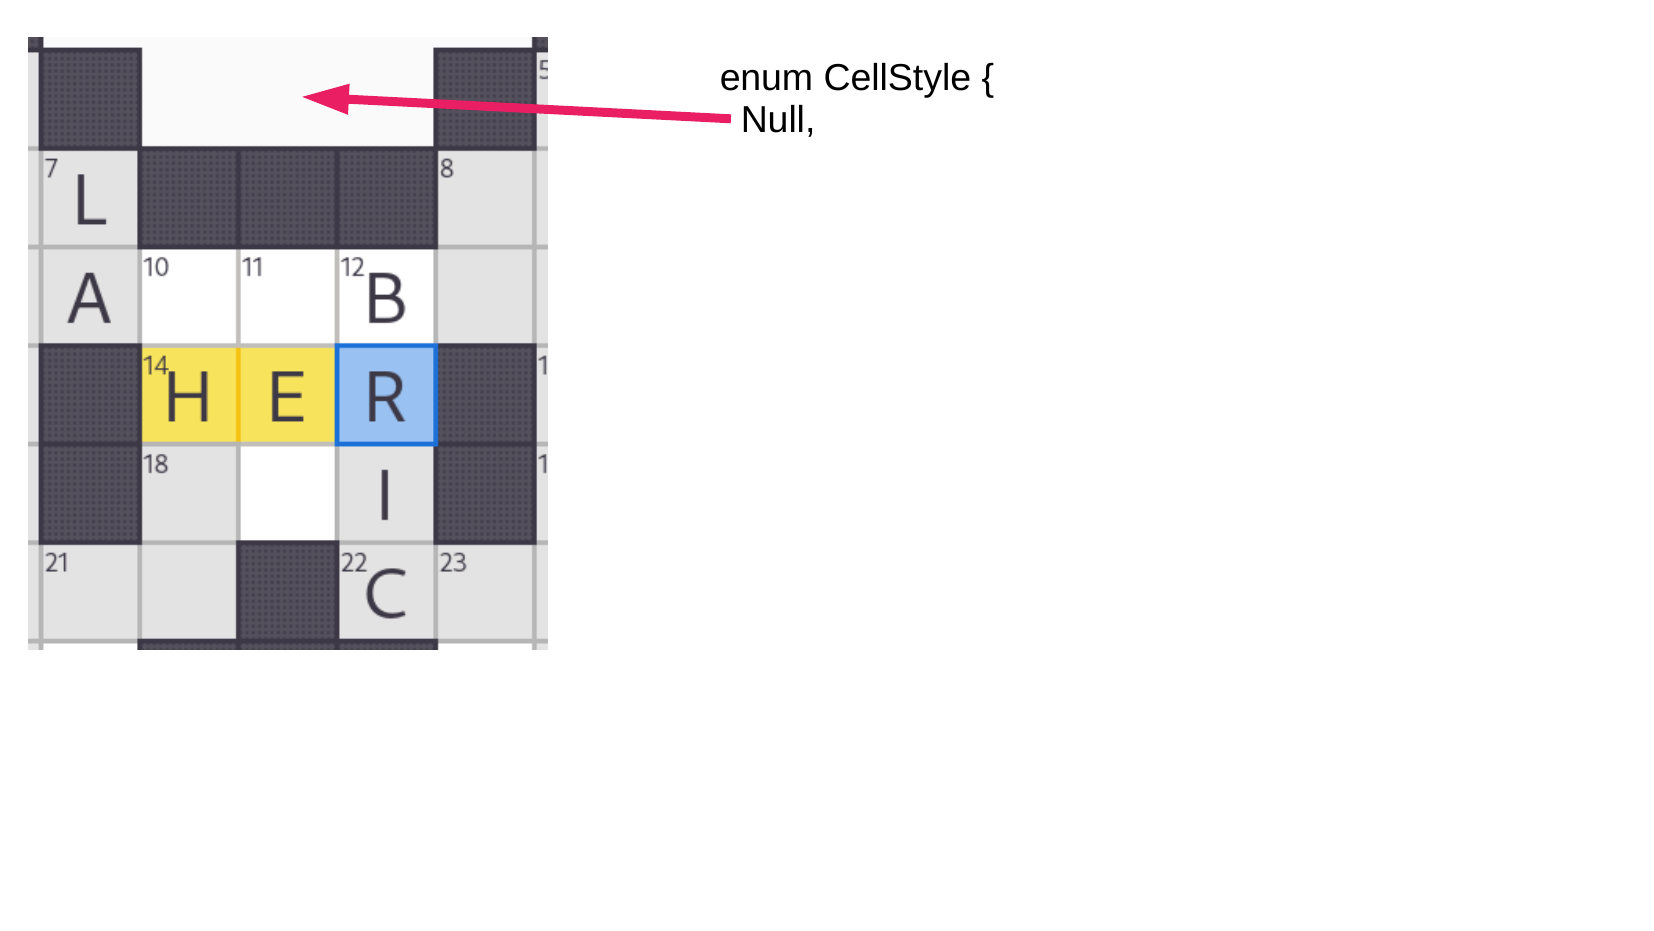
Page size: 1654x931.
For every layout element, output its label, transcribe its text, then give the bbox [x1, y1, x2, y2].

picture [28, 37, 548, 650]
text_box enum CellStyle { Null, Normal, Highlighted, Focused, Block } struct LayoutCell { CellStyle style; GdkRGBA bg_color; gboolean bg_color_set; char *main_text; char *cluenum_text; } [705, 49, 1167, 778]
